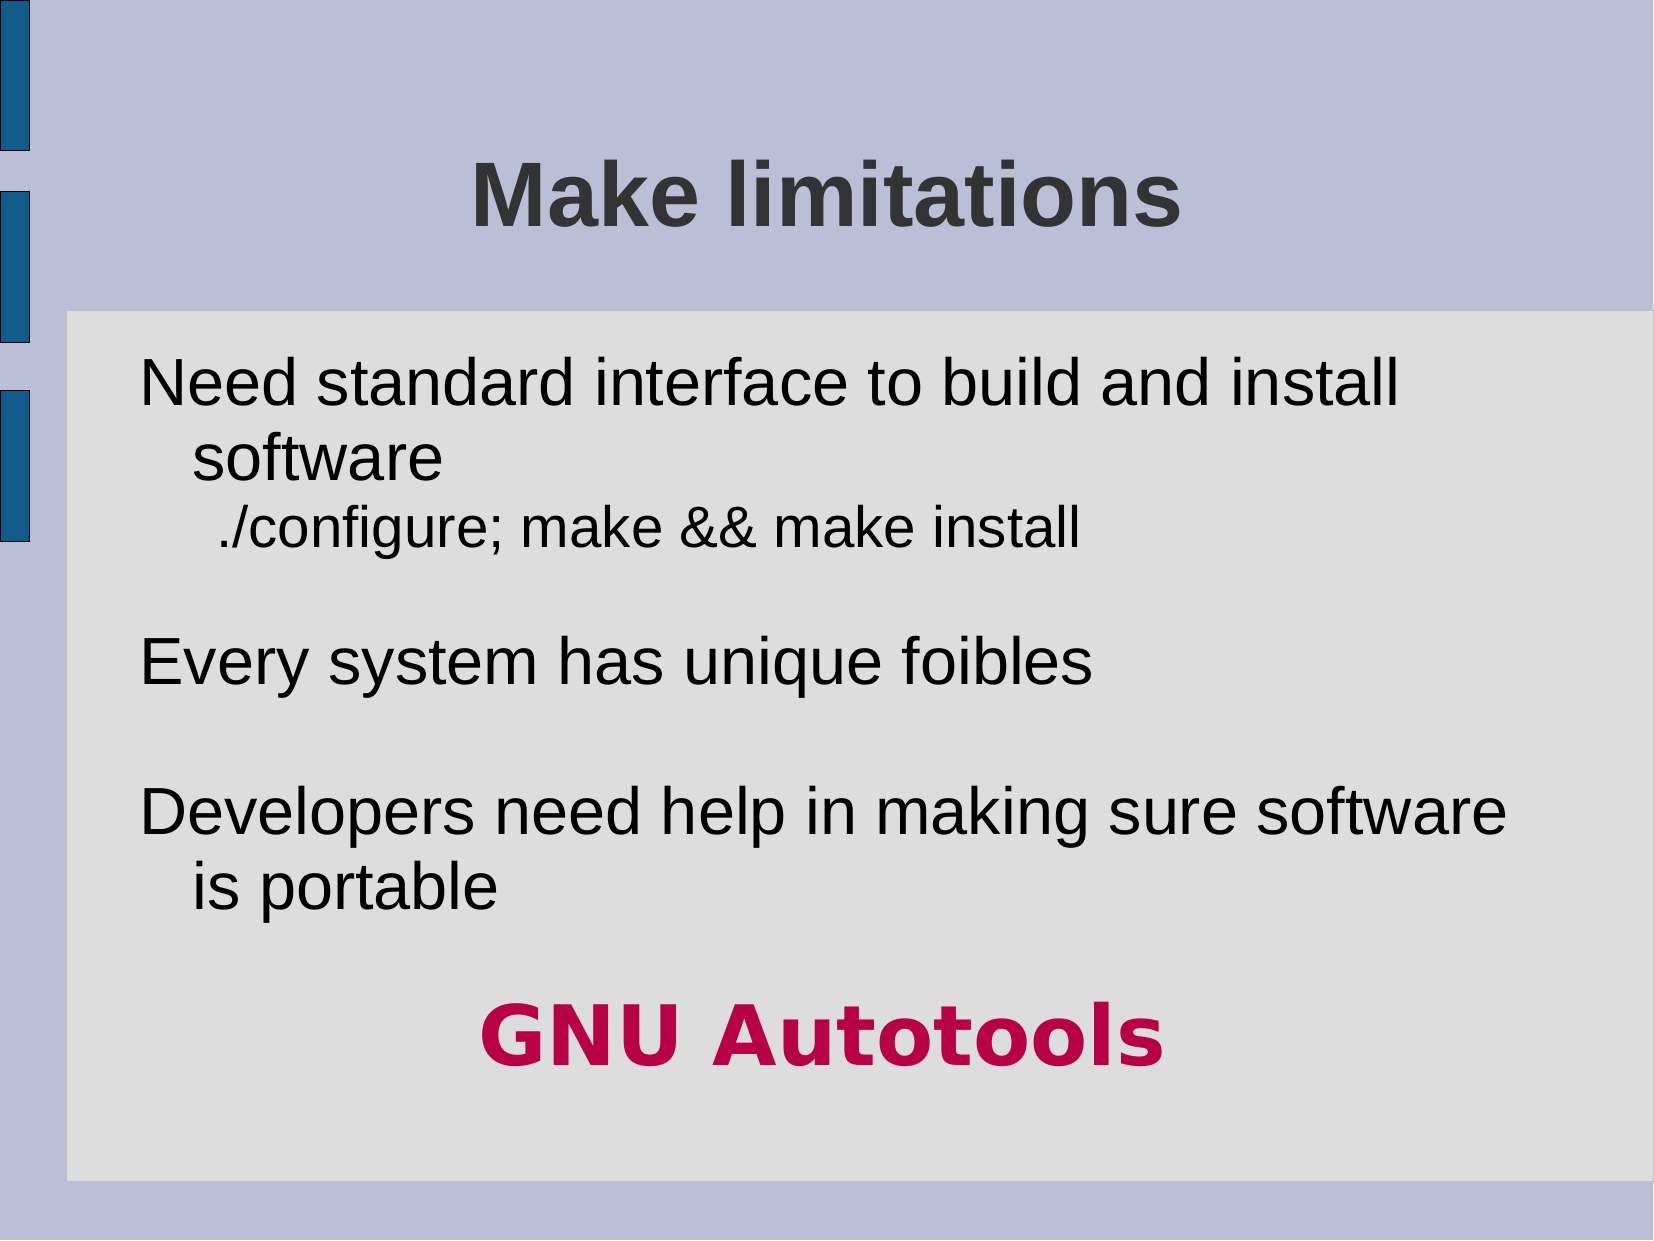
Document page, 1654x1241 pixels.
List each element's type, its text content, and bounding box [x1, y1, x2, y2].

title Make limitations [121, 98, 1534, 291]
text_box GNU Autotools [463, 980, 1182, 1093]
list Need standard interface to build and install software ./configure; make && make install Every system has unique foibles Developers need help in making sure software is portable [121, 344, 1534, 924]
